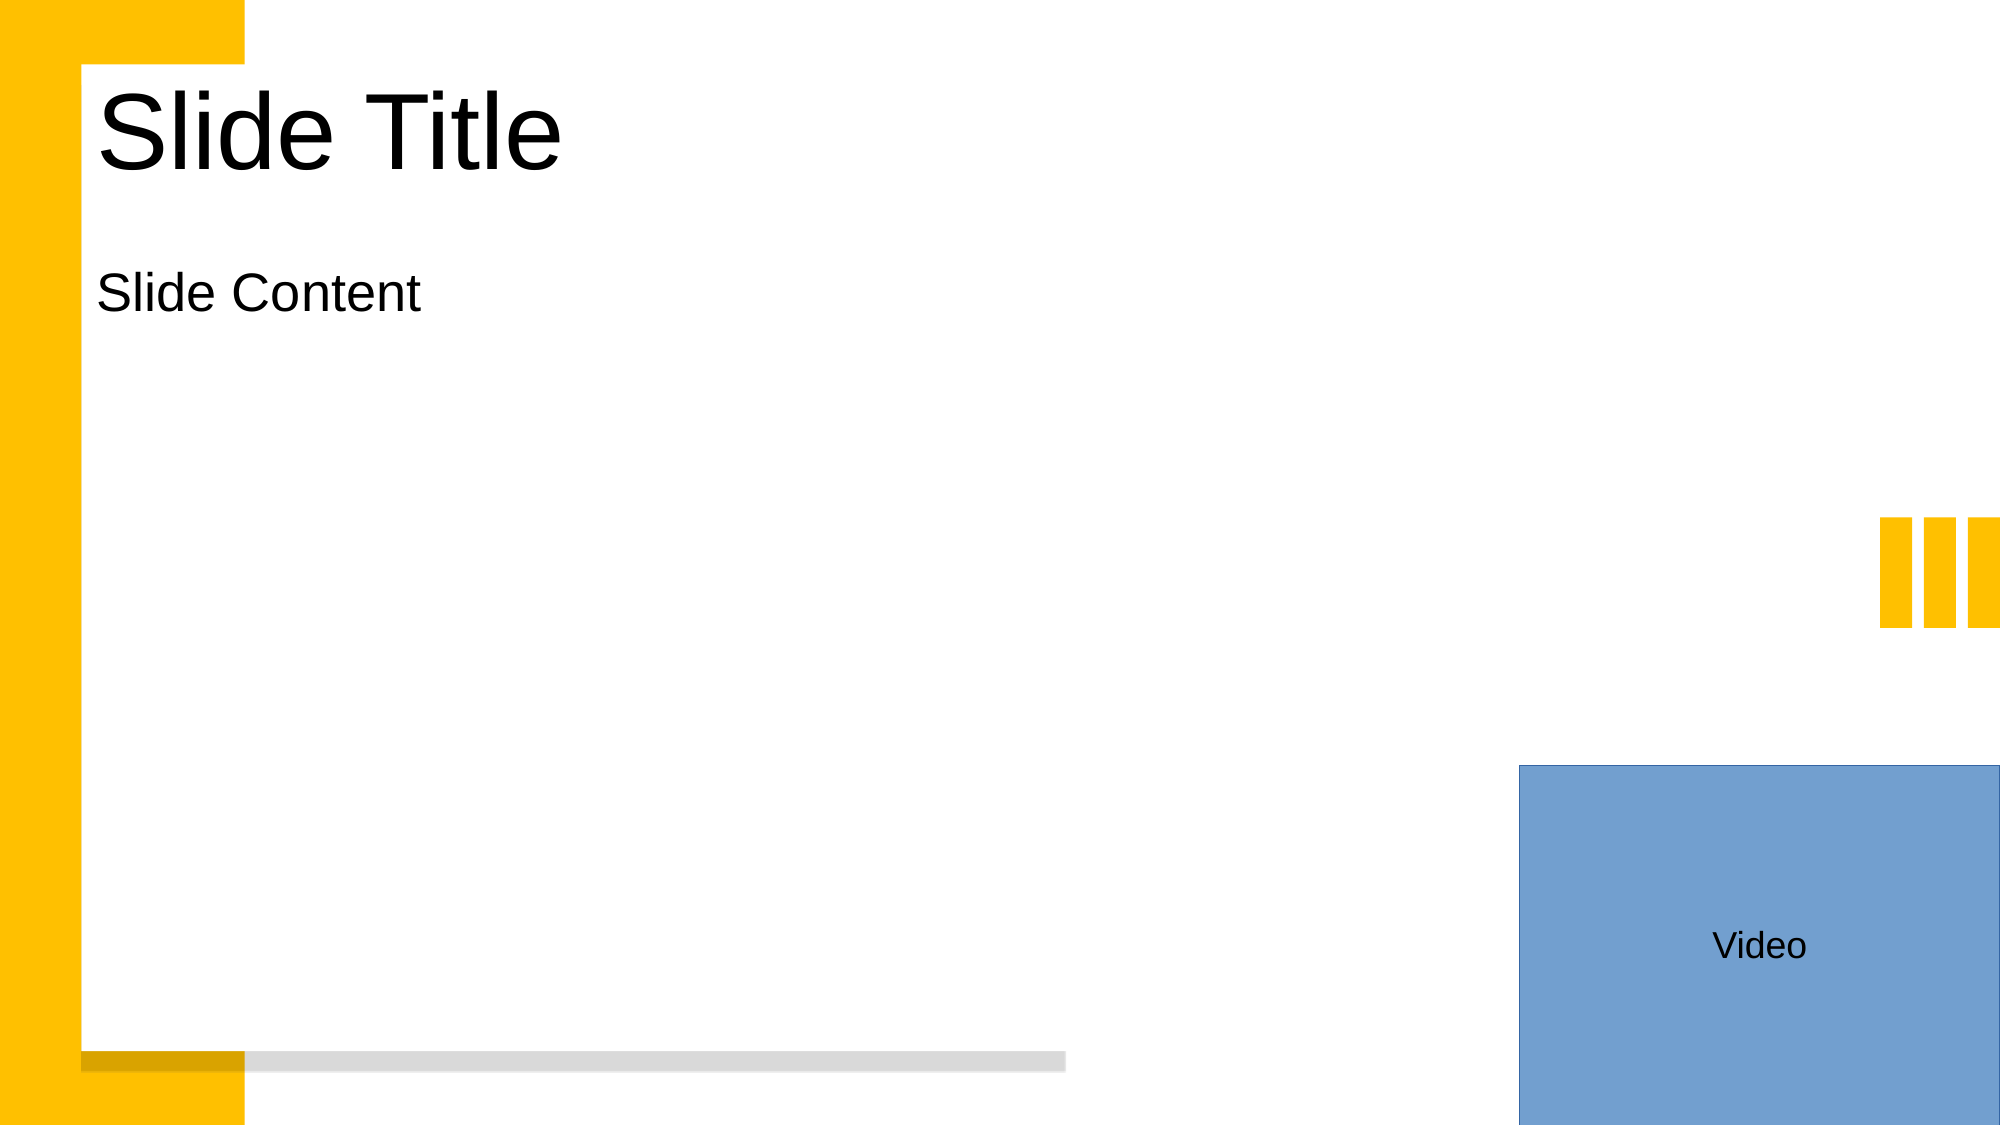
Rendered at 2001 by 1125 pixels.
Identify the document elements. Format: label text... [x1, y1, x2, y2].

text_box Slide Content [81, 254, 1516, 1036]
text_box Video [1519, 765, 2000, 1125]
text_box Slide Title [81, 64, 1921, 201]
text_box [0, 0, 2000, 1125]
